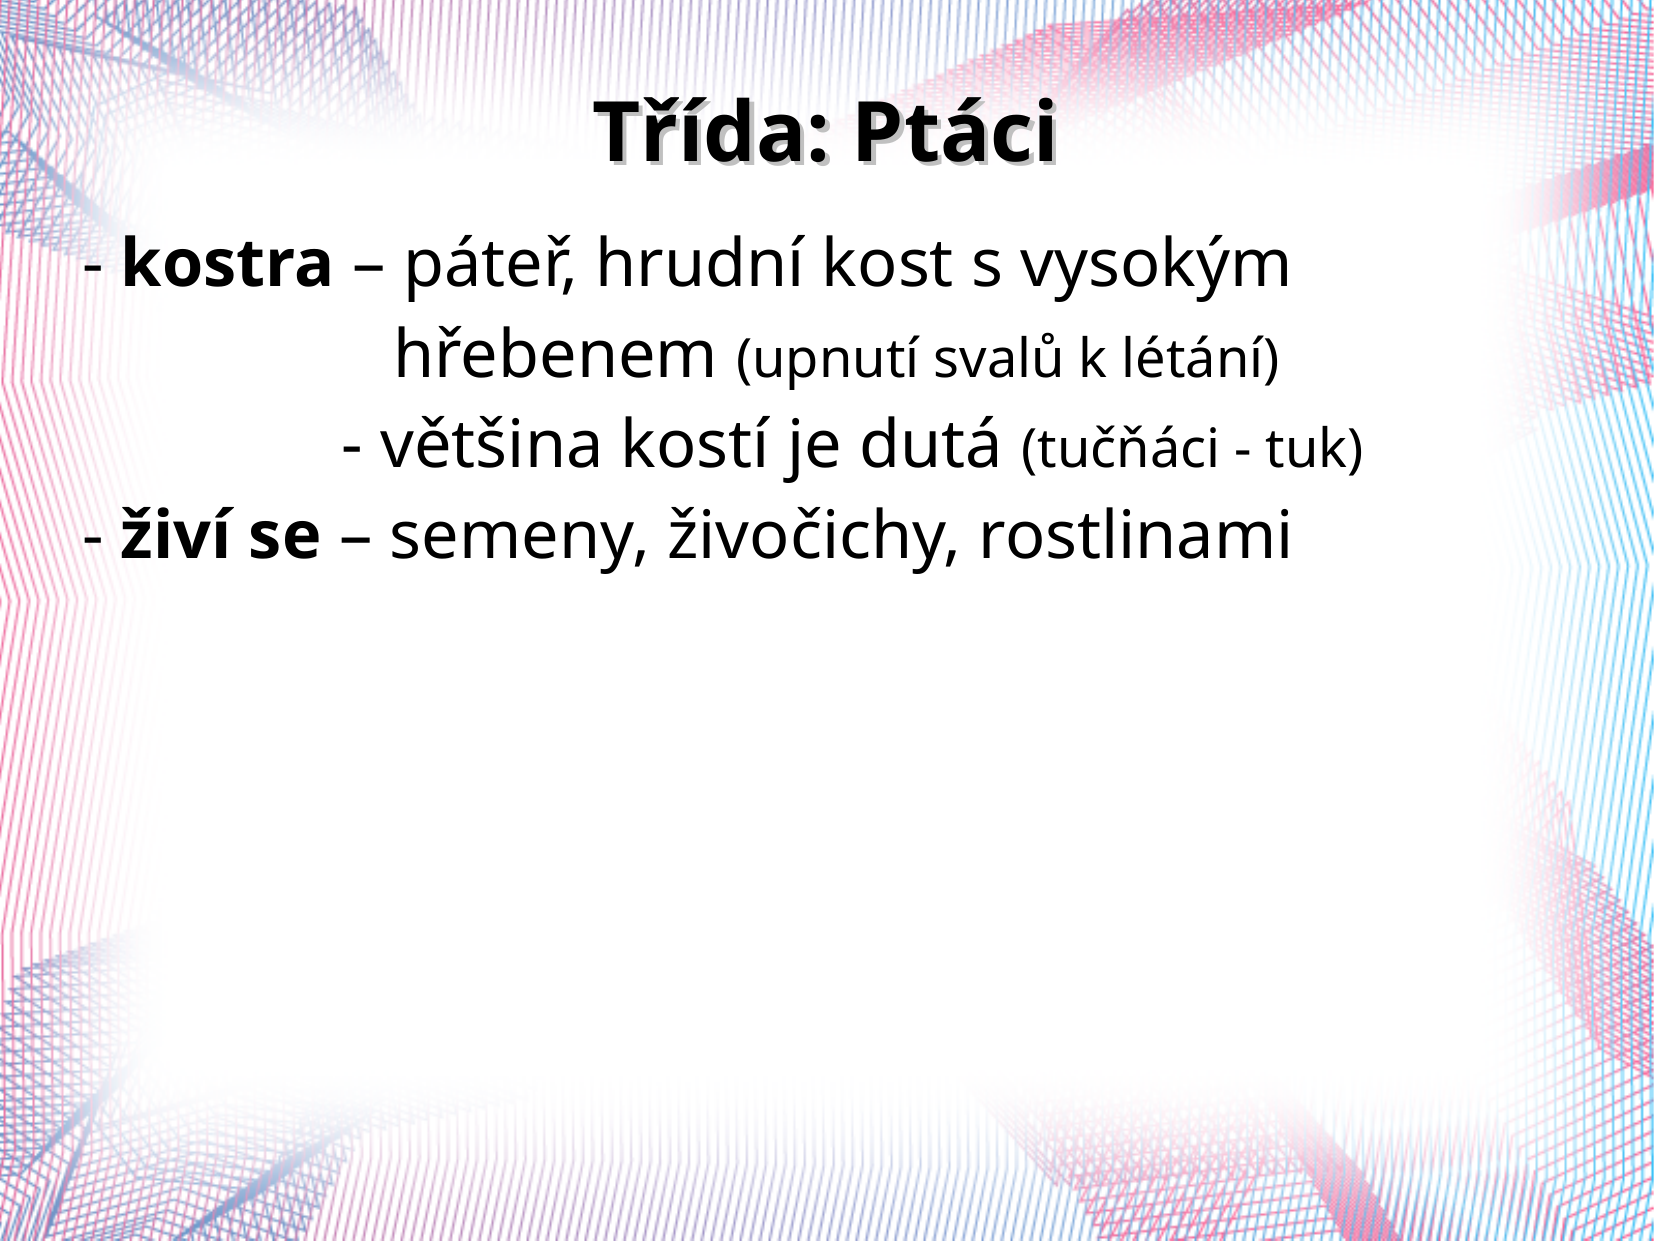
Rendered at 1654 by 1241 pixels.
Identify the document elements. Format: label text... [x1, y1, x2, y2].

text_box Třída: Ptáci [11, 64, 1640, 196]
text_box - kostra – páteř, hrudní kost s vysokým hřebenem (upnutí svalů k létání) - většina kostí je dutá (tučňáci - tuk) - živí se – semeny, živočichy, rostlinami [67, 207, 1624, 660]
